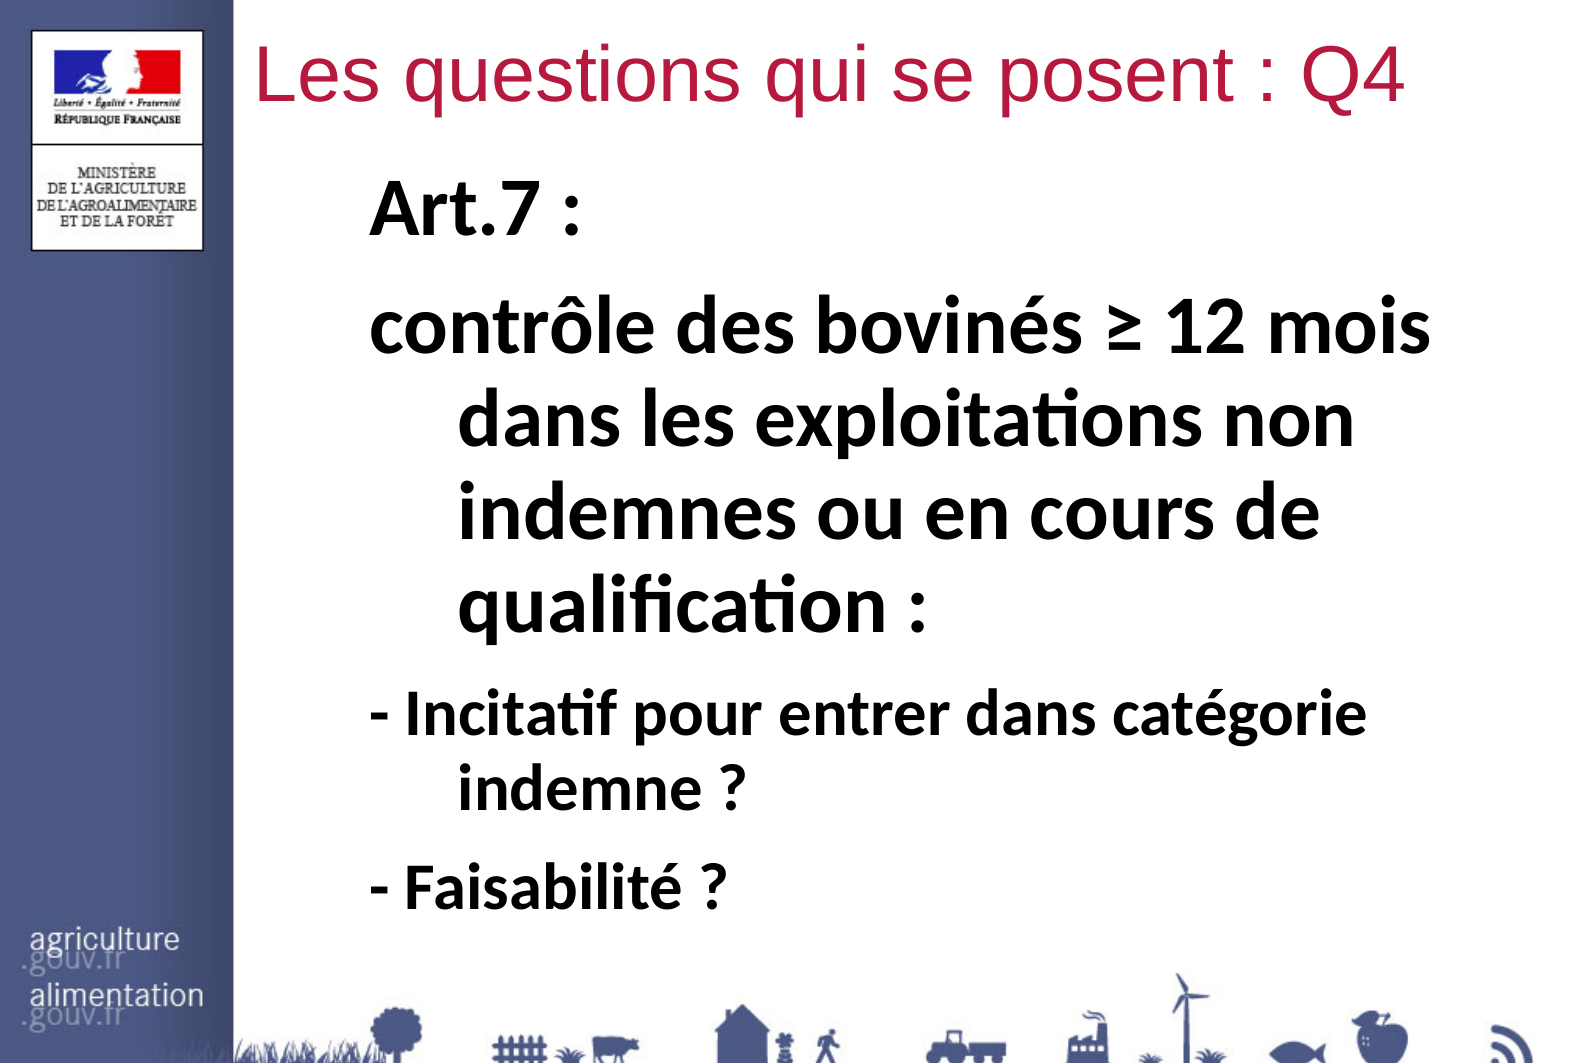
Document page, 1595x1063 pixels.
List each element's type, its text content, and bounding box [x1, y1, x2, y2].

text_box Les questions qui se posent : Q4 [253, 0, 1519, 141]
text_box Art.7 : contrôle des bovinés ≥ 12 mois dans les exploitations non indemnes ou en cours de qualification : - Incitatif pour entrer dans catégorie indemne ? - Faisabilité ? [354, 153, 1477, 946]
picture [0, 0, 1595, 1063]
